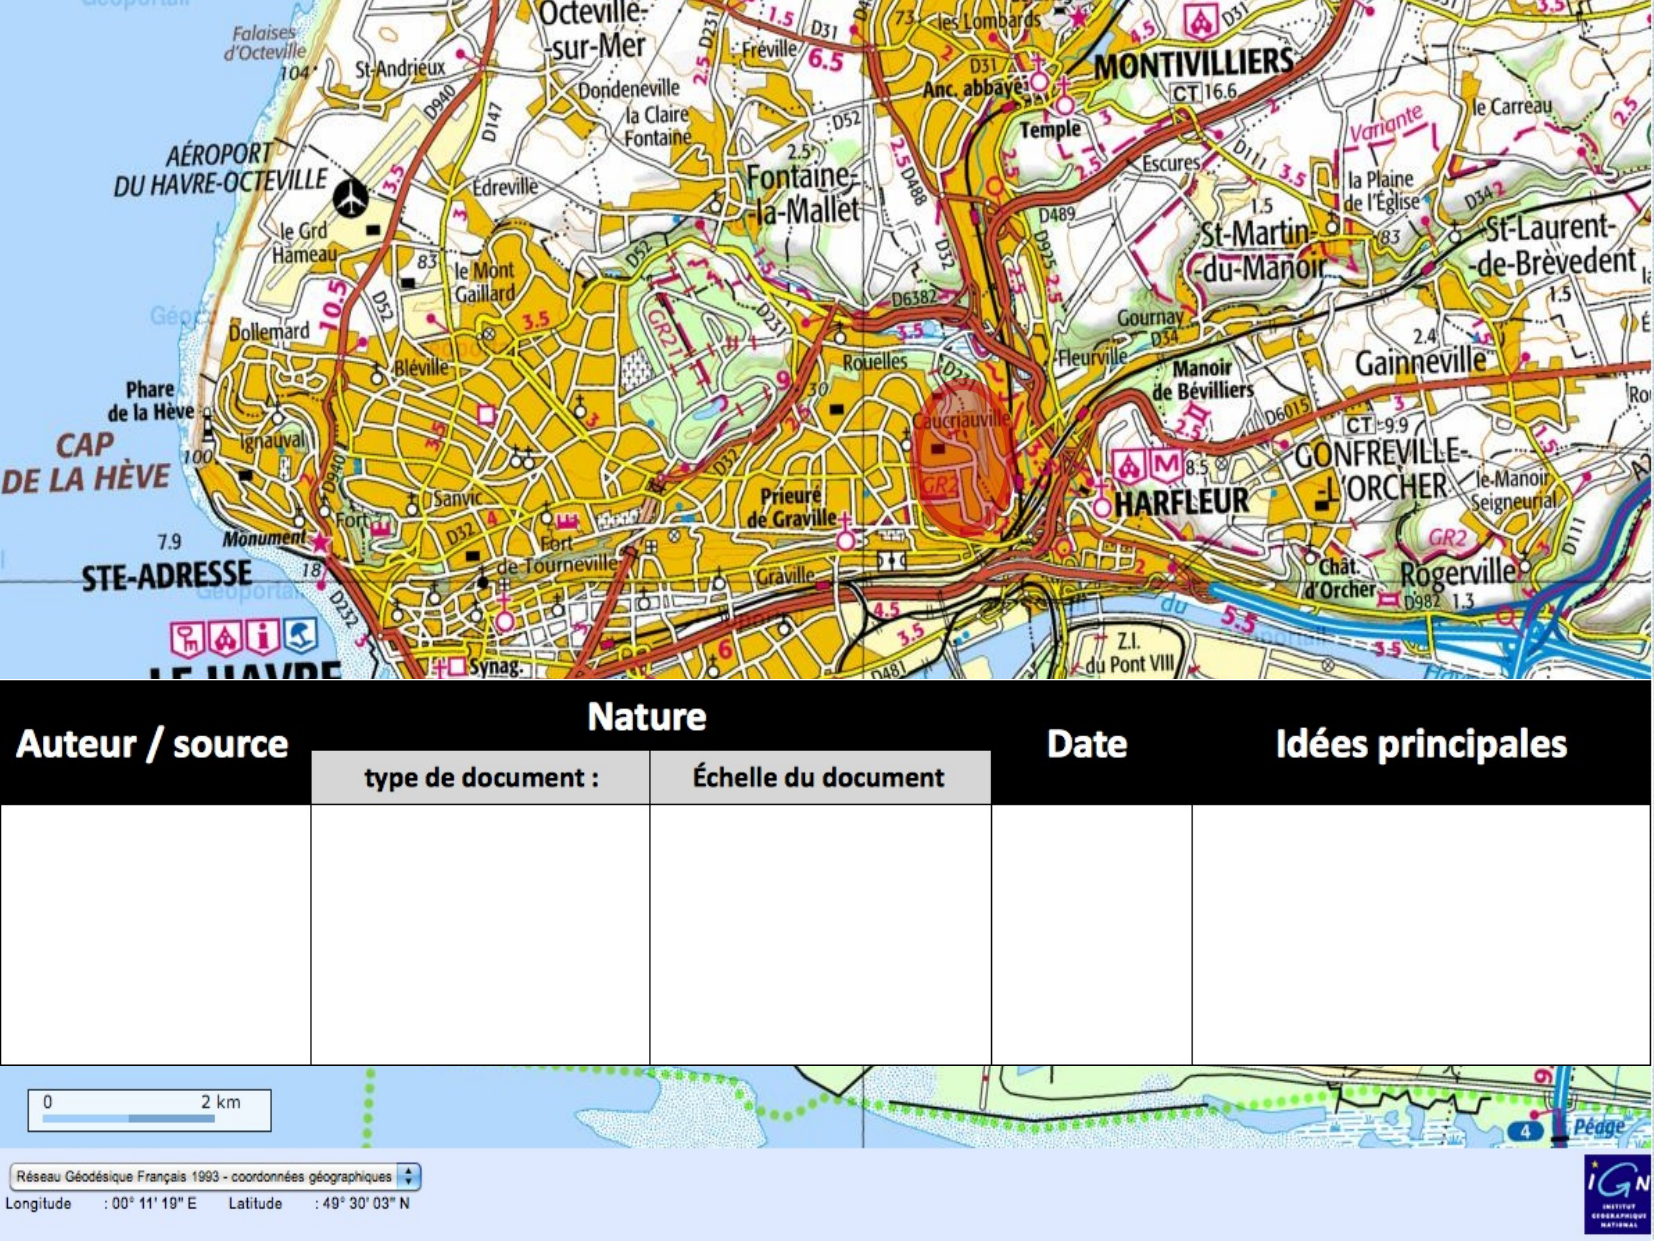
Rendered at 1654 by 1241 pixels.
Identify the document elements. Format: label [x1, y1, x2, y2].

picture [0, 0, 1654, 1241]
text_box [915, 383, 1012, 532]
